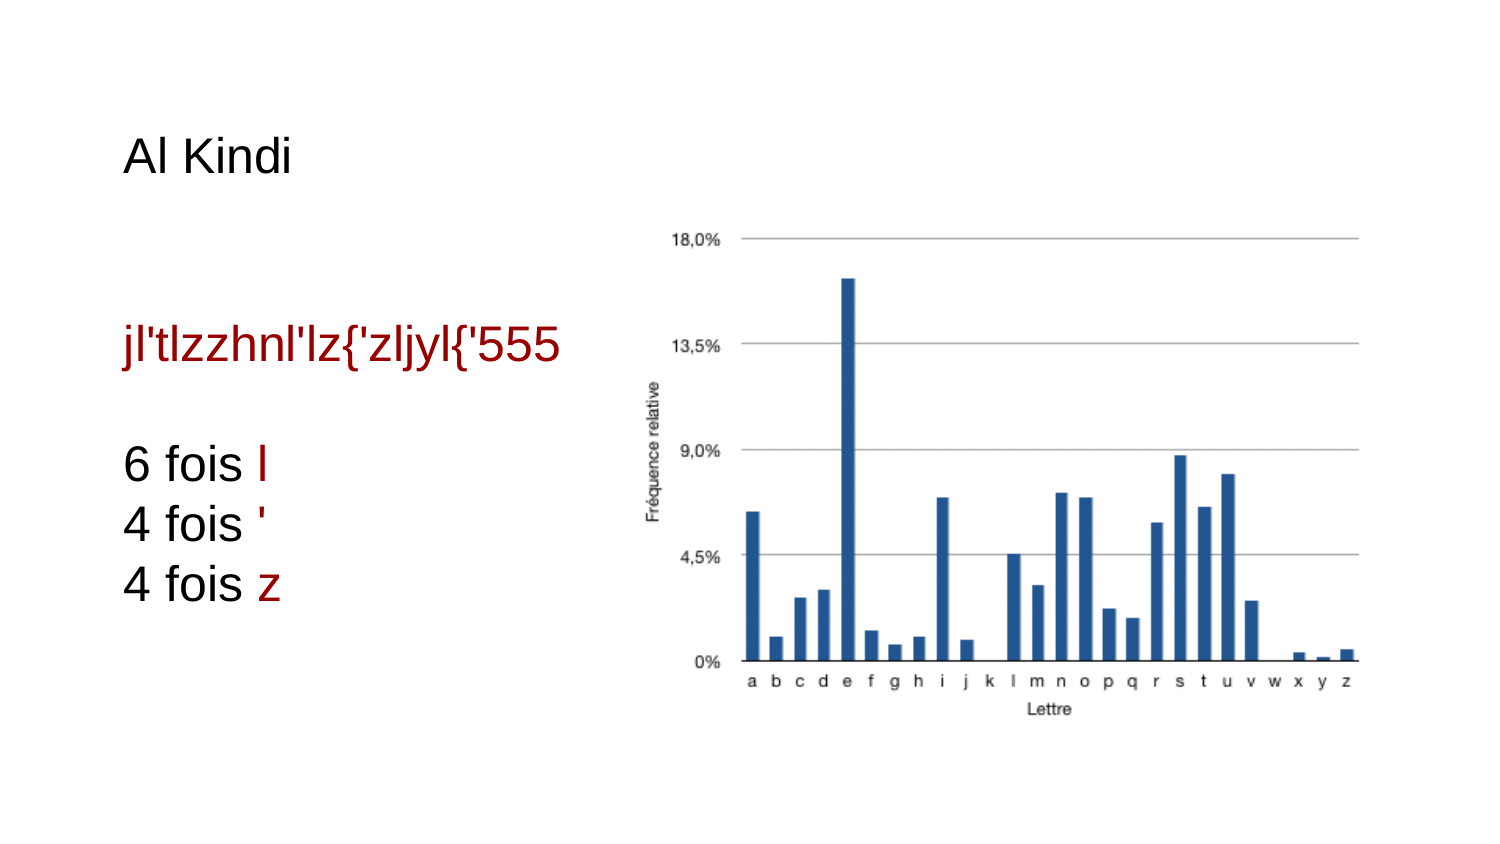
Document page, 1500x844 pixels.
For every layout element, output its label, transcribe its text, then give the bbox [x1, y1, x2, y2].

text_box Al Kindi [108, 108, 575, 243]
text_box jl'tlzzhnl'lz{'zljyl{'555 6 fois l 4 fois ' 4 fois z [108, 296, 629, 796]
picture [640, 224, 1364, 723]
